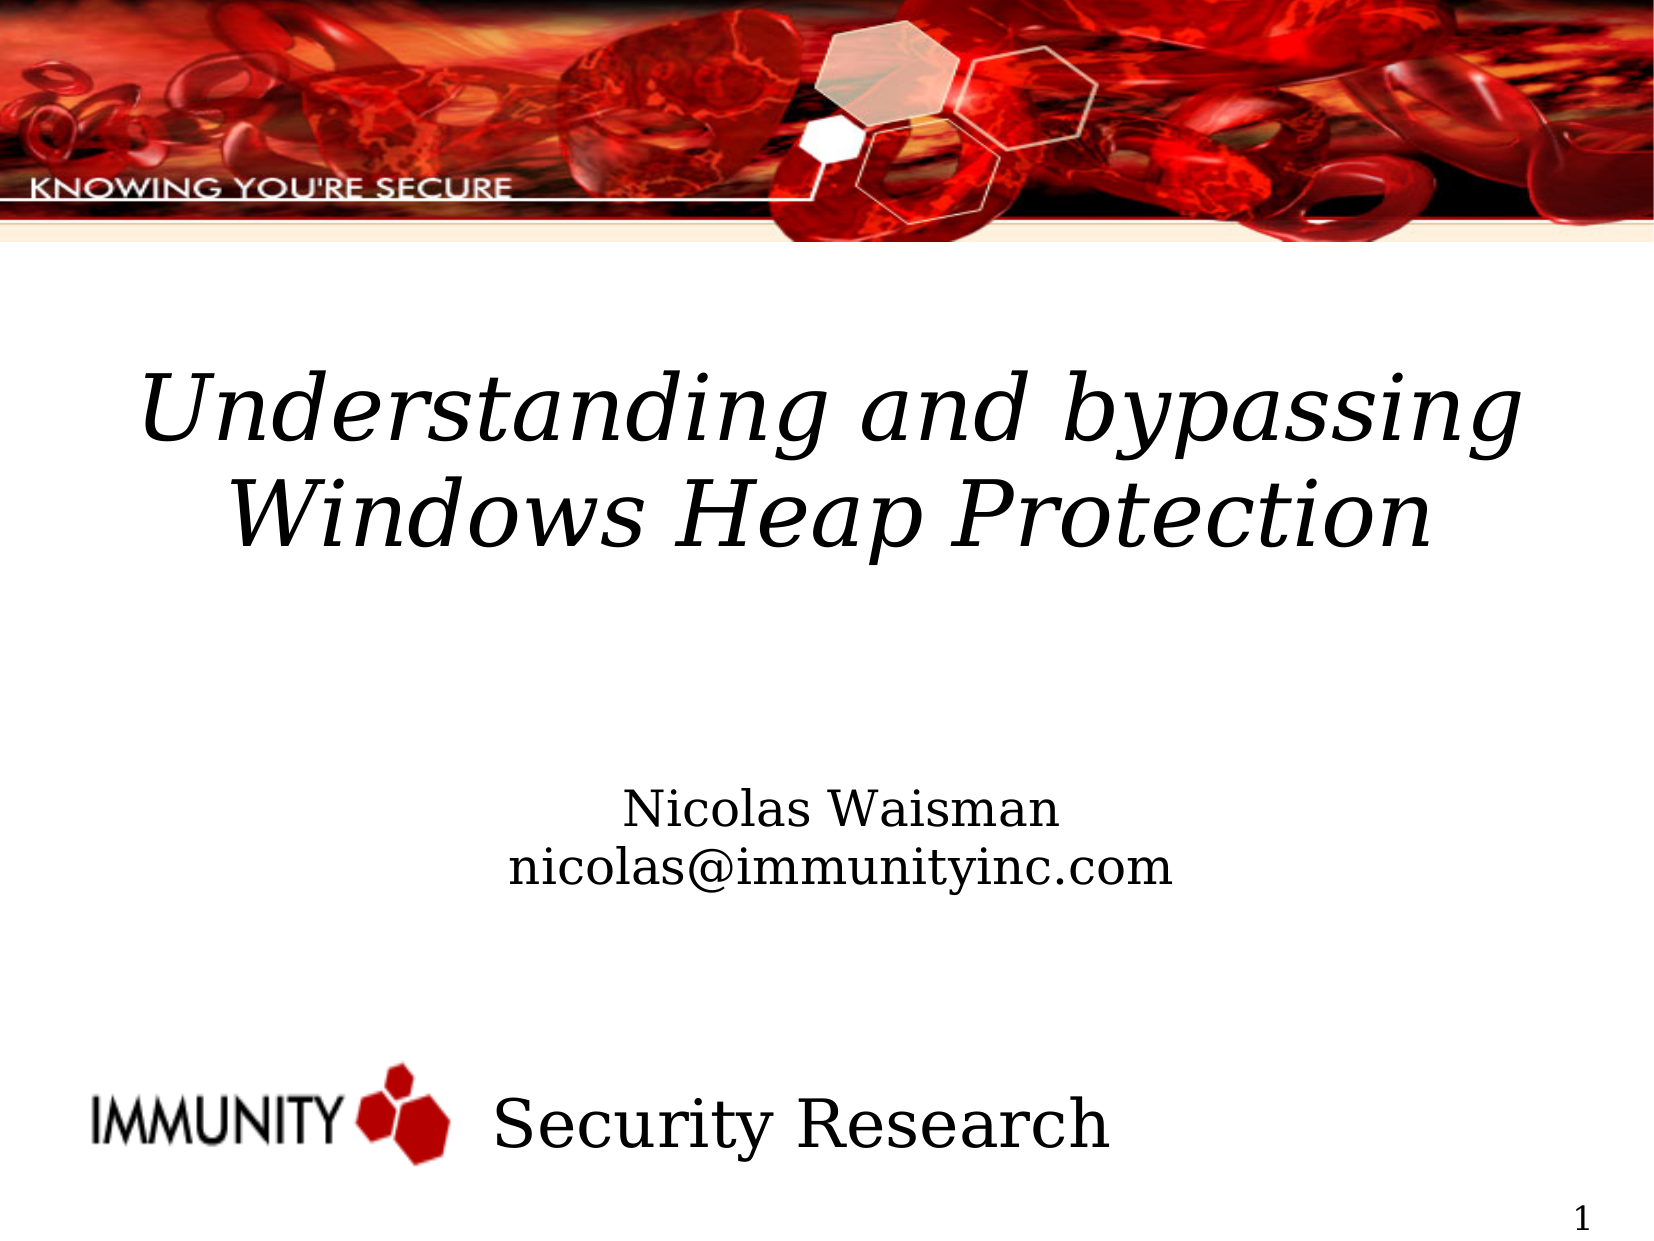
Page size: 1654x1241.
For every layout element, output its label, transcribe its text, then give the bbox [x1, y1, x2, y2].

picture [0, 0, 1654, 242]
picture [62, 1029, 466, 1213]
title Understanding and bypassing Windows Heap Protection [125, 354, 1538, 569]
subtitle Security Research [466, 1051, 1193, 1199]
text_box Nicolas Waisman nicolas@immunityinc.com [442, 779, 1241, 897]
